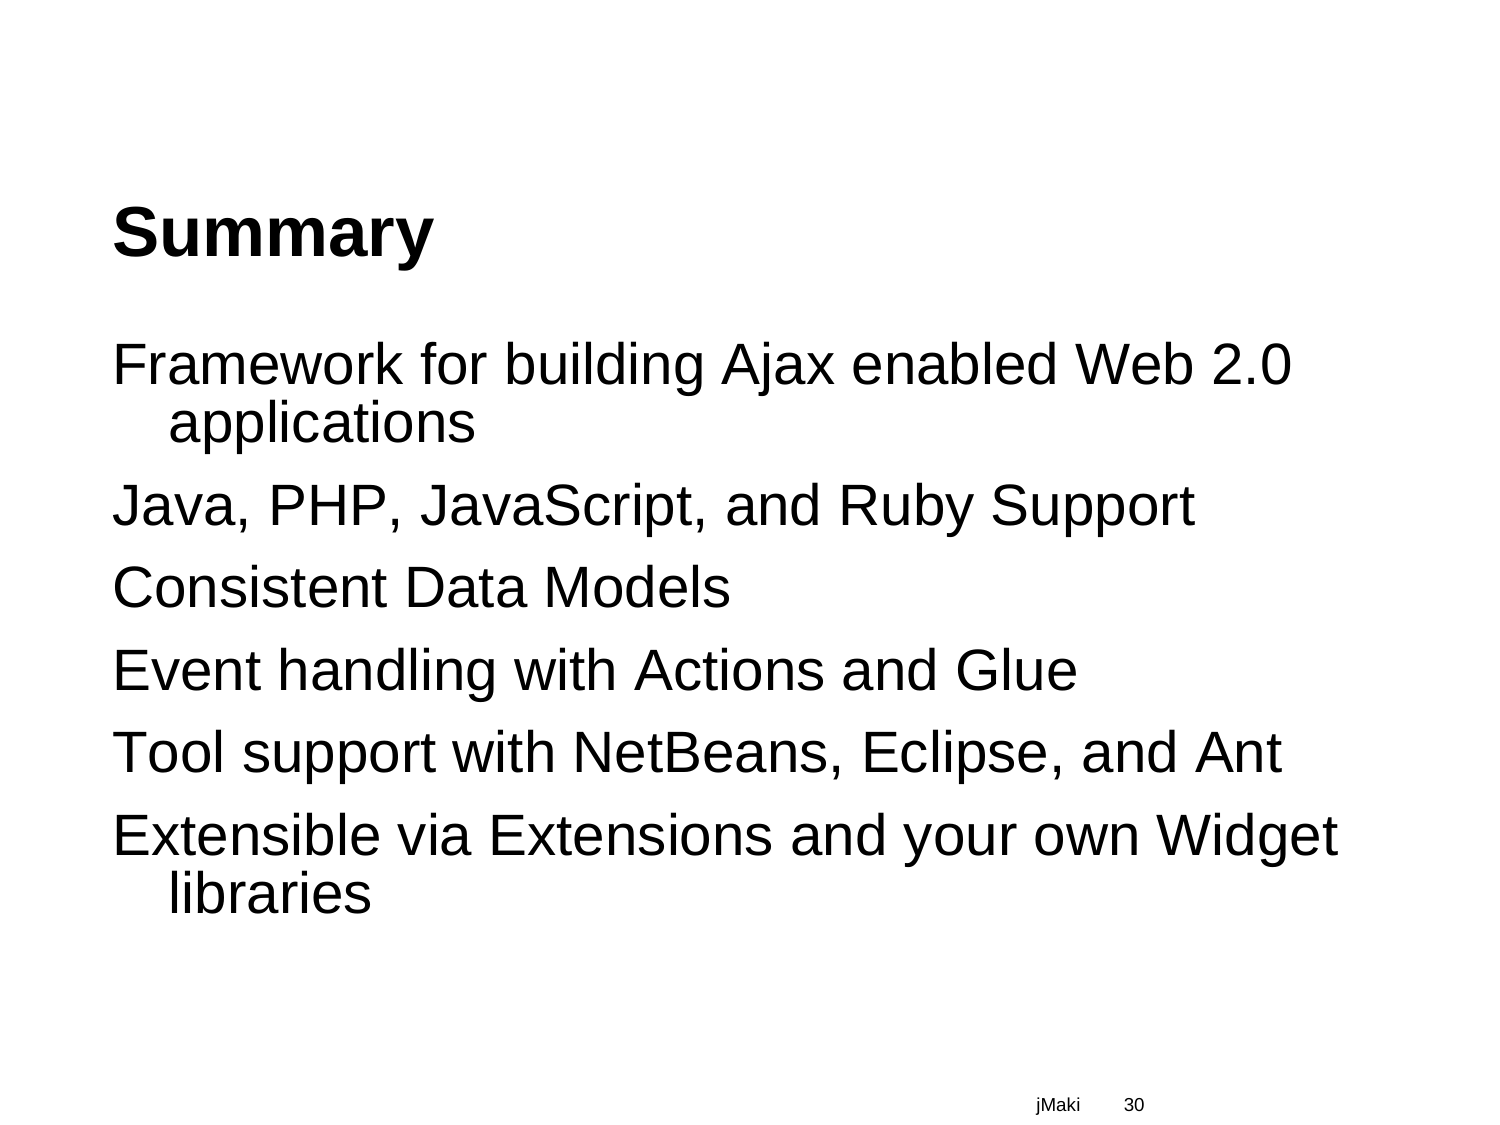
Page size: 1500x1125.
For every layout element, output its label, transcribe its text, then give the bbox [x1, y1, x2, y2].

list Framework for building Ajax enabled Web 2.0 applications Java, PHP, JavaScript, and Ruby Support Consistent Data Models Event handling with Actions and Glue Tool support with NetBeans, Eclipse, and Ant Extensible via Extensions and your own Widget libraries [112, 337, 1463, 1030]
title Summary [112, 119, 1417, 271]
